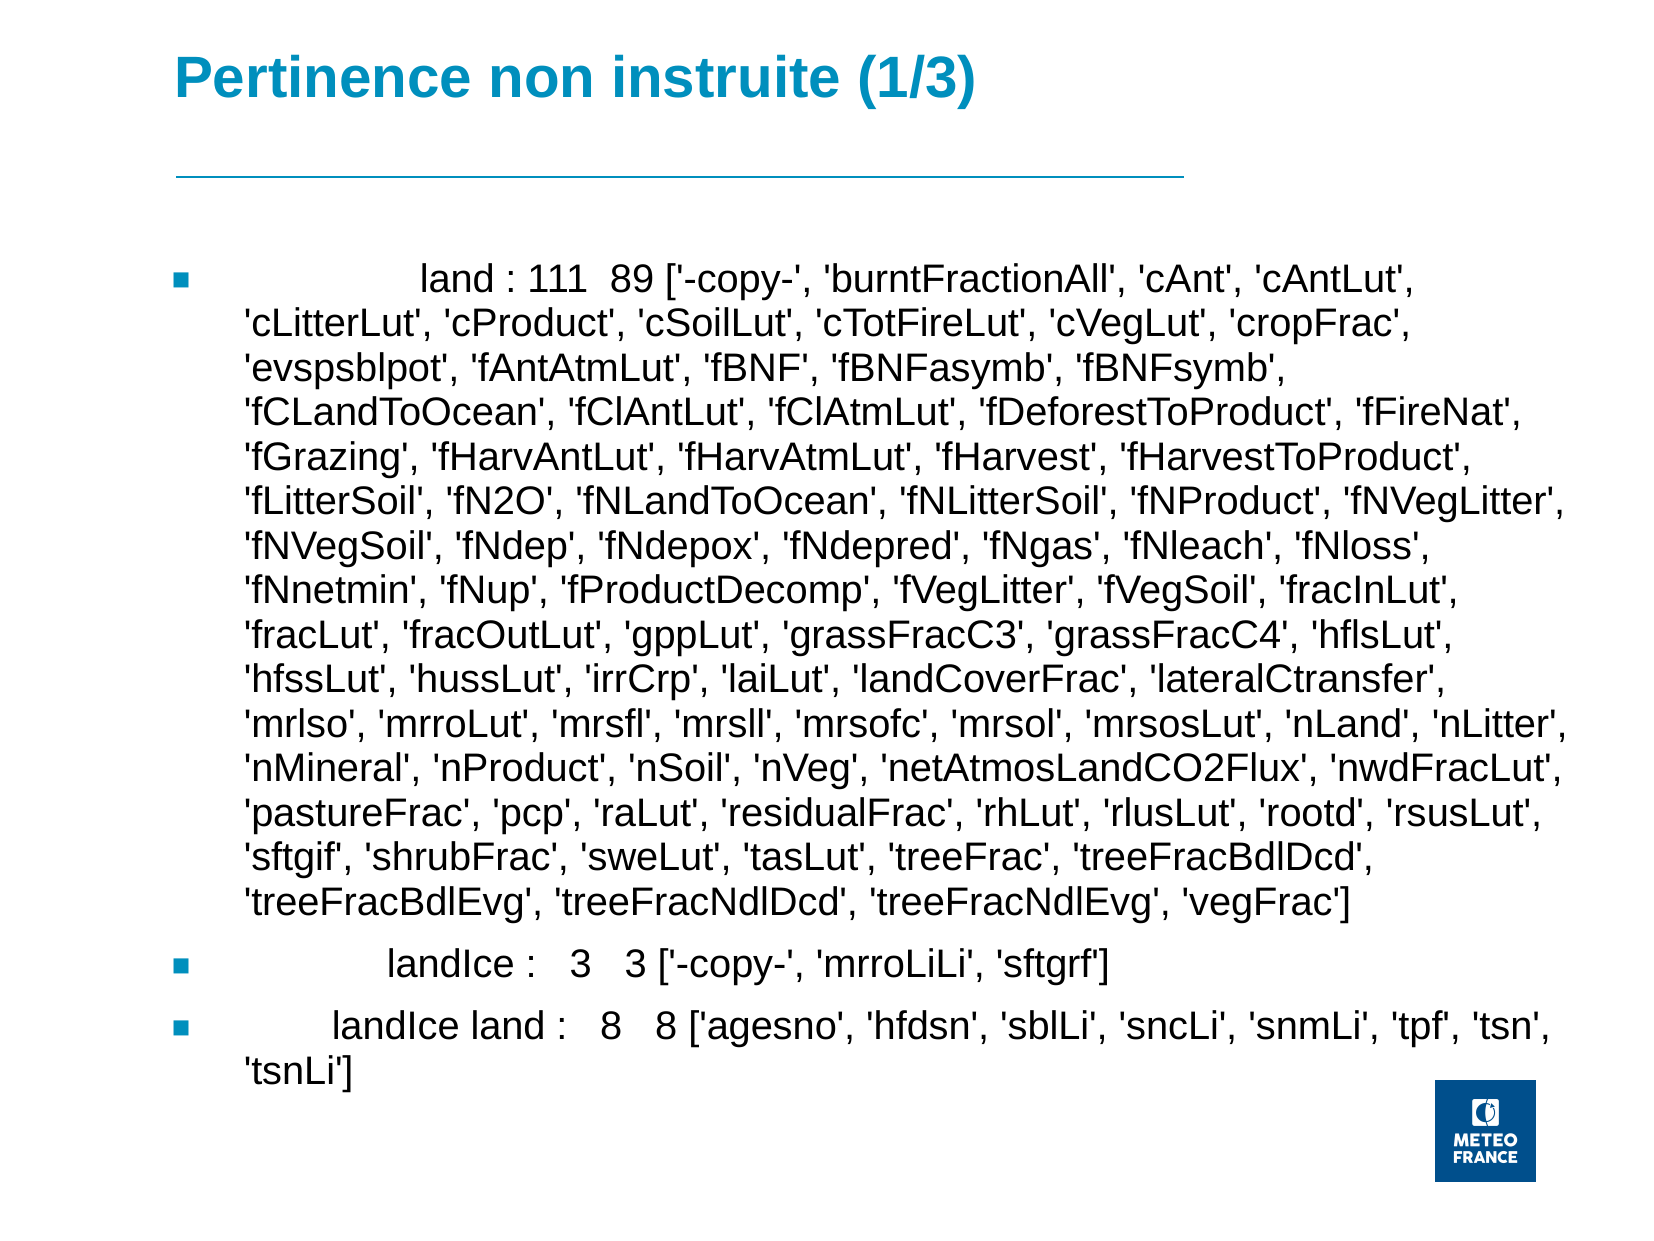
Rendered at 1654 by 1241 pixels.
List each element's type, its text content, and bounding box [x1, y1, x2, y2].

picture [1435, 1134, 1536, 1182]
list land : 111 89 ['-copy-', 'burntFractionAll', 'cAnt', 'cAntLut', 'cLitterLut', 'cProduct', 'cSoilLut', 'cTotFireLut', 'cVegLut', 'cropFrac', 'evspsblpot', 'fAntAtmLut', 'fBNF', 'fBNFasymb', 'fBNFsymb', 'fCLandToOcean', 'fClAntLut', 'fClAtmLut', 'fDeforestToProduct', 'fFireNat', 'fGrazing', 'fHarvAntLut', 'fHarvAtmLut', 'fHarvest', 'fHarvestToProduct', 'fLitterSoil', 'fN2O', 'fNLandToOcean', 'fNLitterSoil', 'fNProduct', 'fNVegLitter', 'fNVegSoil', 'fNdep', 'fNdepox', 'fNdepred', 'fNgas', 'fNleach', 'fNloss', 'fNnetmin', 'fNup', 'fProductDecomp', 'fVegLitter', 'fVegSoil', 'fracInLut', 'fracLut', 'fracOutLut', 'gppLut', 'grassFracC3', 'grassFracC4', 'hflsLut', 'hfssLut', 'hussLut', 'irrCrp', 'laiLut', 'landCoverFrac', 'lateralCtransfer', 'mrlso', 'mrroLut', 'mrsfl', 'mrsll', 'mrsofc', 'mrsol', 'mrsosLut', 'nLand', 'nLitter', 'nMineral', 'nProduct', 'nSoil', 'nVeg', 'netAtmosLandCO2Flux', 'nwdFracLut', 'pastureFrac', 'pcp', 'raLut', 'residualFrac', 'rhLut', 'rlusLut', 'rootd', 'rsusLut', 'sftgif', 'shrubFrac', 'sweLut', 'tasLut', 'treeFrac', 'treeFracBdlDcd', 'treeFracBdlEvg', 'treeFracNdlDcd', 'treeFracNdlEvg', 'vegFrac'] landIce : 3 3 ['-copy-', 'mrroLiLi', 'sftgrf'] landIce land : 8 8 ['agesno', 'hfdsn', 'sblLi', 'sncLi', 'snmLi', 'tpf', 'tsn', 'tsnLi'] [156, 256, 1571, 1134]
title Pertinence non instruite (1/3) [174, 0, 1654, 156]
